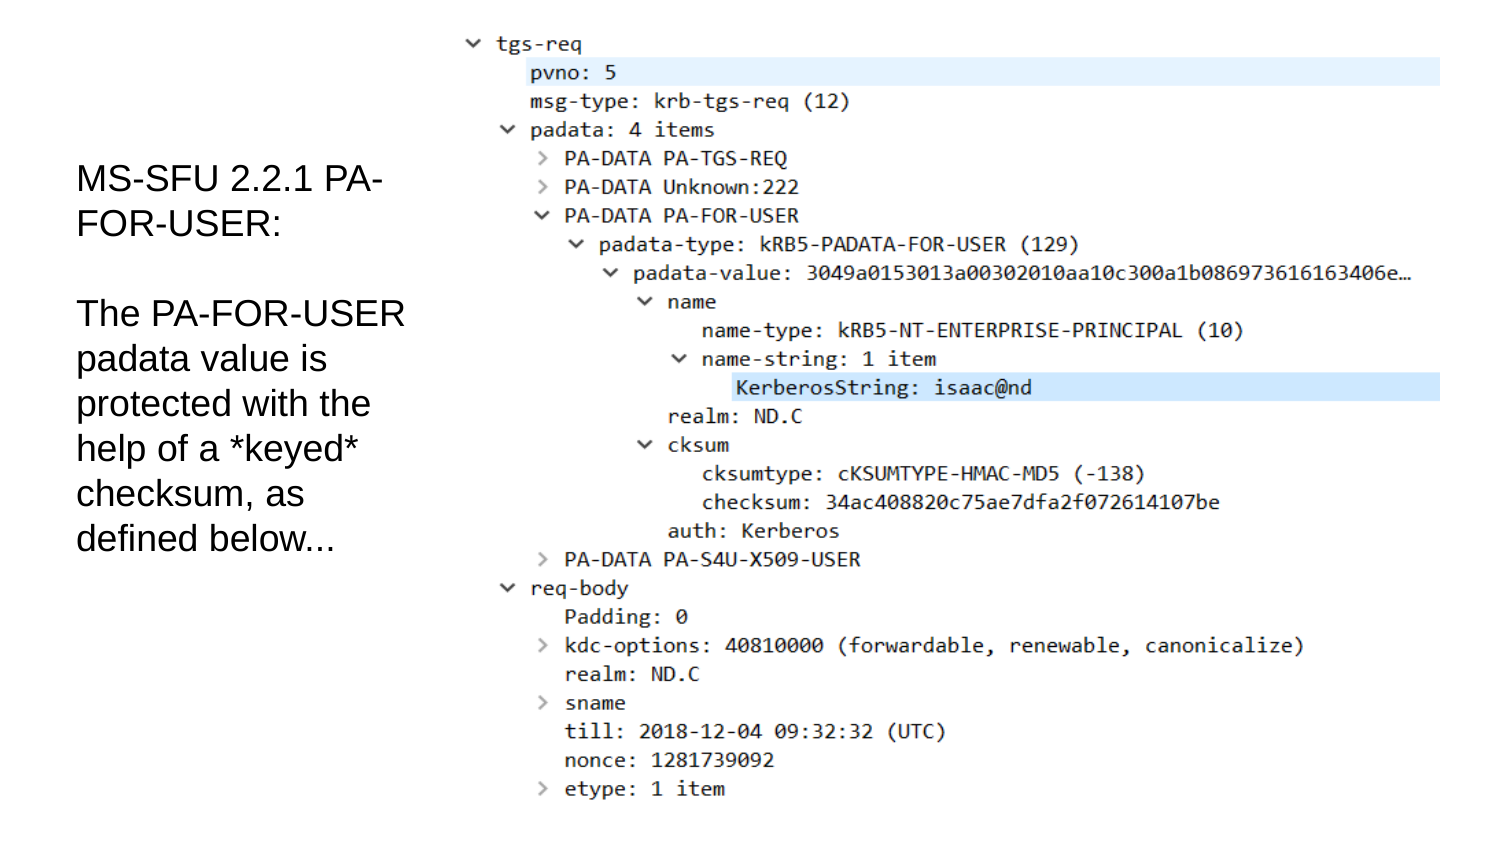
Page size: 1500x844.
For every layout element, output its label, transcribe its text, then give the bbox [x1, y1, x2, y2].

text_box MS-SFU 2.2.1 PA-FOR-USER: The PA-FOR-USER padata value is protected with the help of a *keyed* checksum, as defined below... [61, 139, 443, 638]
picture [459, 30, 1440, 814]
